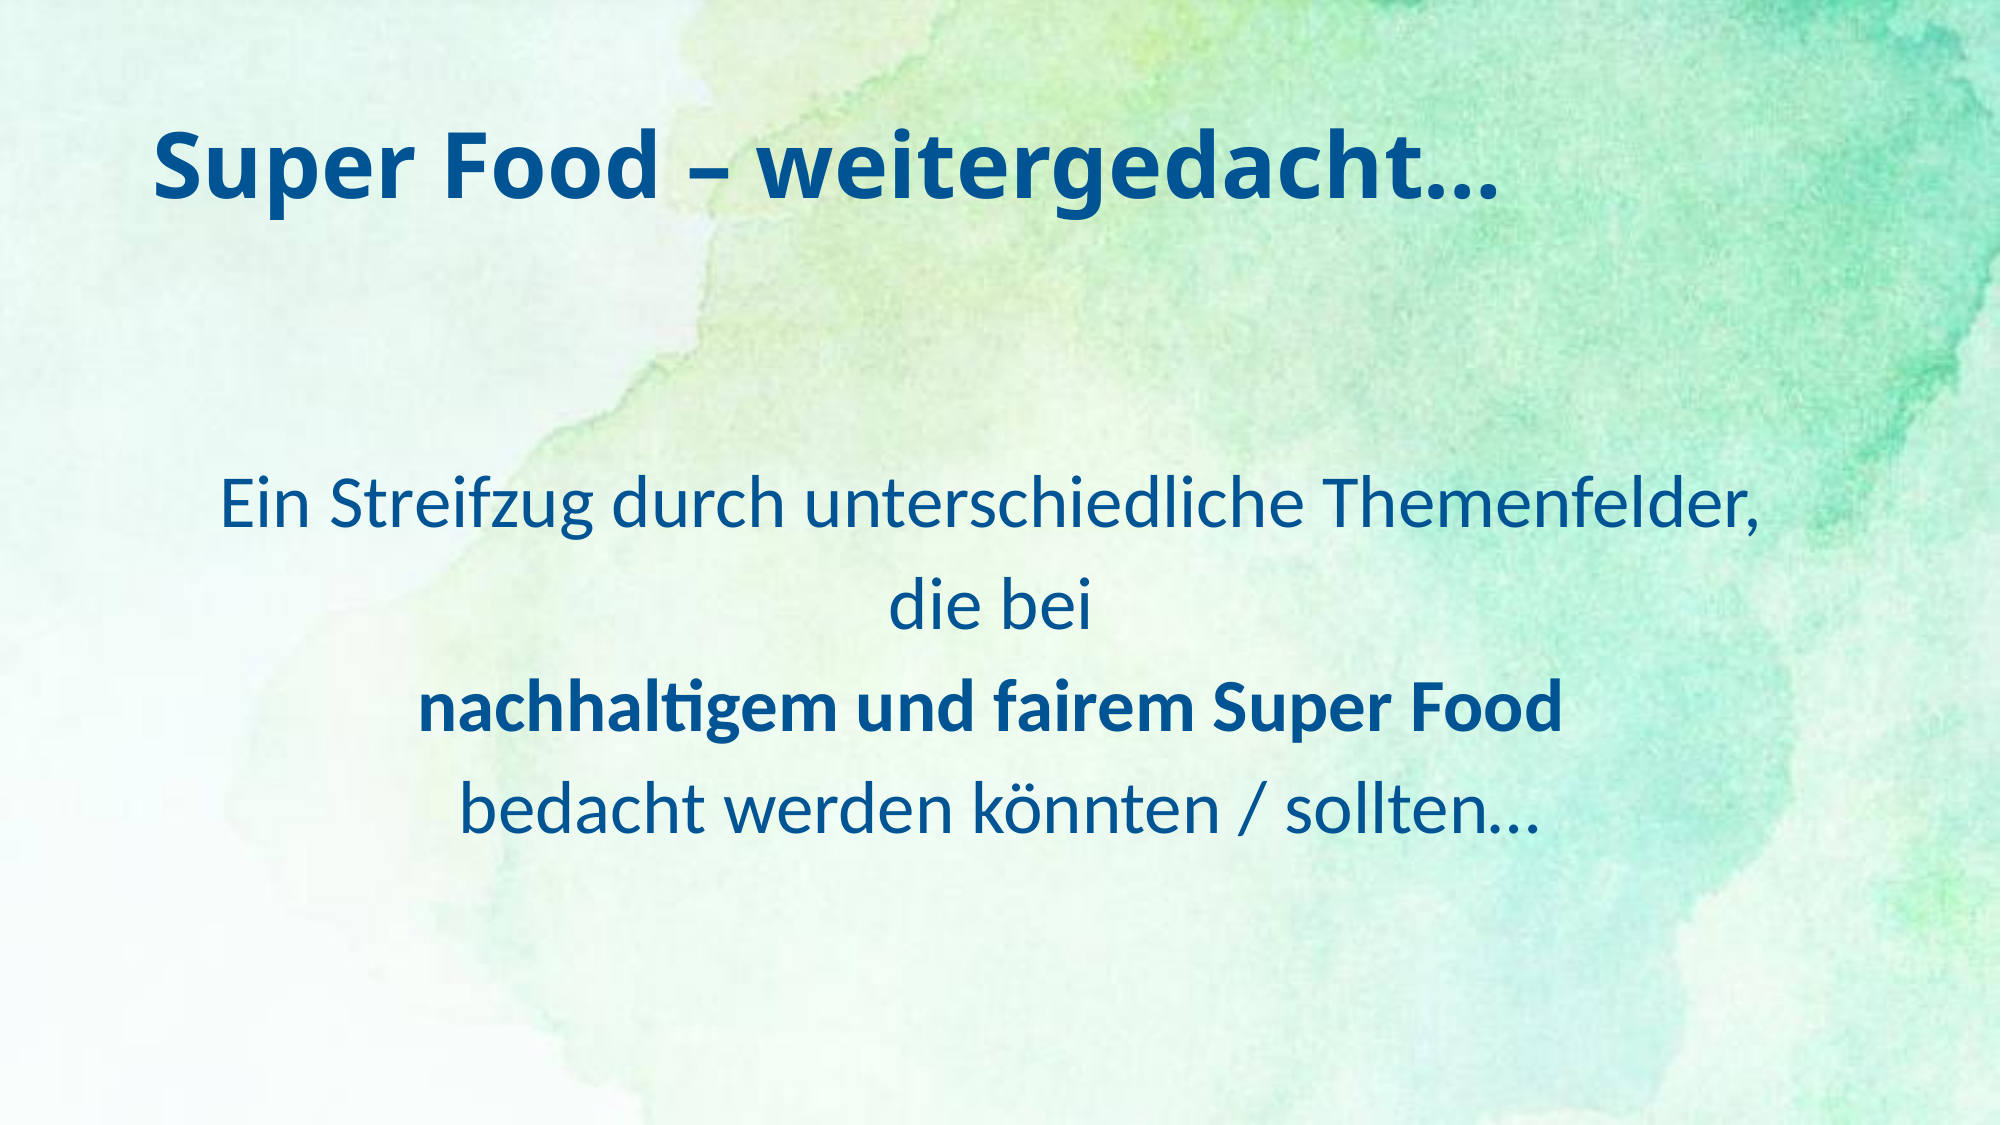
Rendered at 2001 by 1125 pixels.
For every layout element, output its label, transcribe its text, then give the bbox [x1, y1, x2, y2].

title Super Food – weitergedacht… [137, 59, 1863, 278]
list Ein Streifzug durch unterschiedliche Themenfelder, die bei nachhaltigem und fairem Super Food bedacht werden könnten / sollten… [137, 299, 1863, 1014]
picture [0, 0, 2000, 1125]
